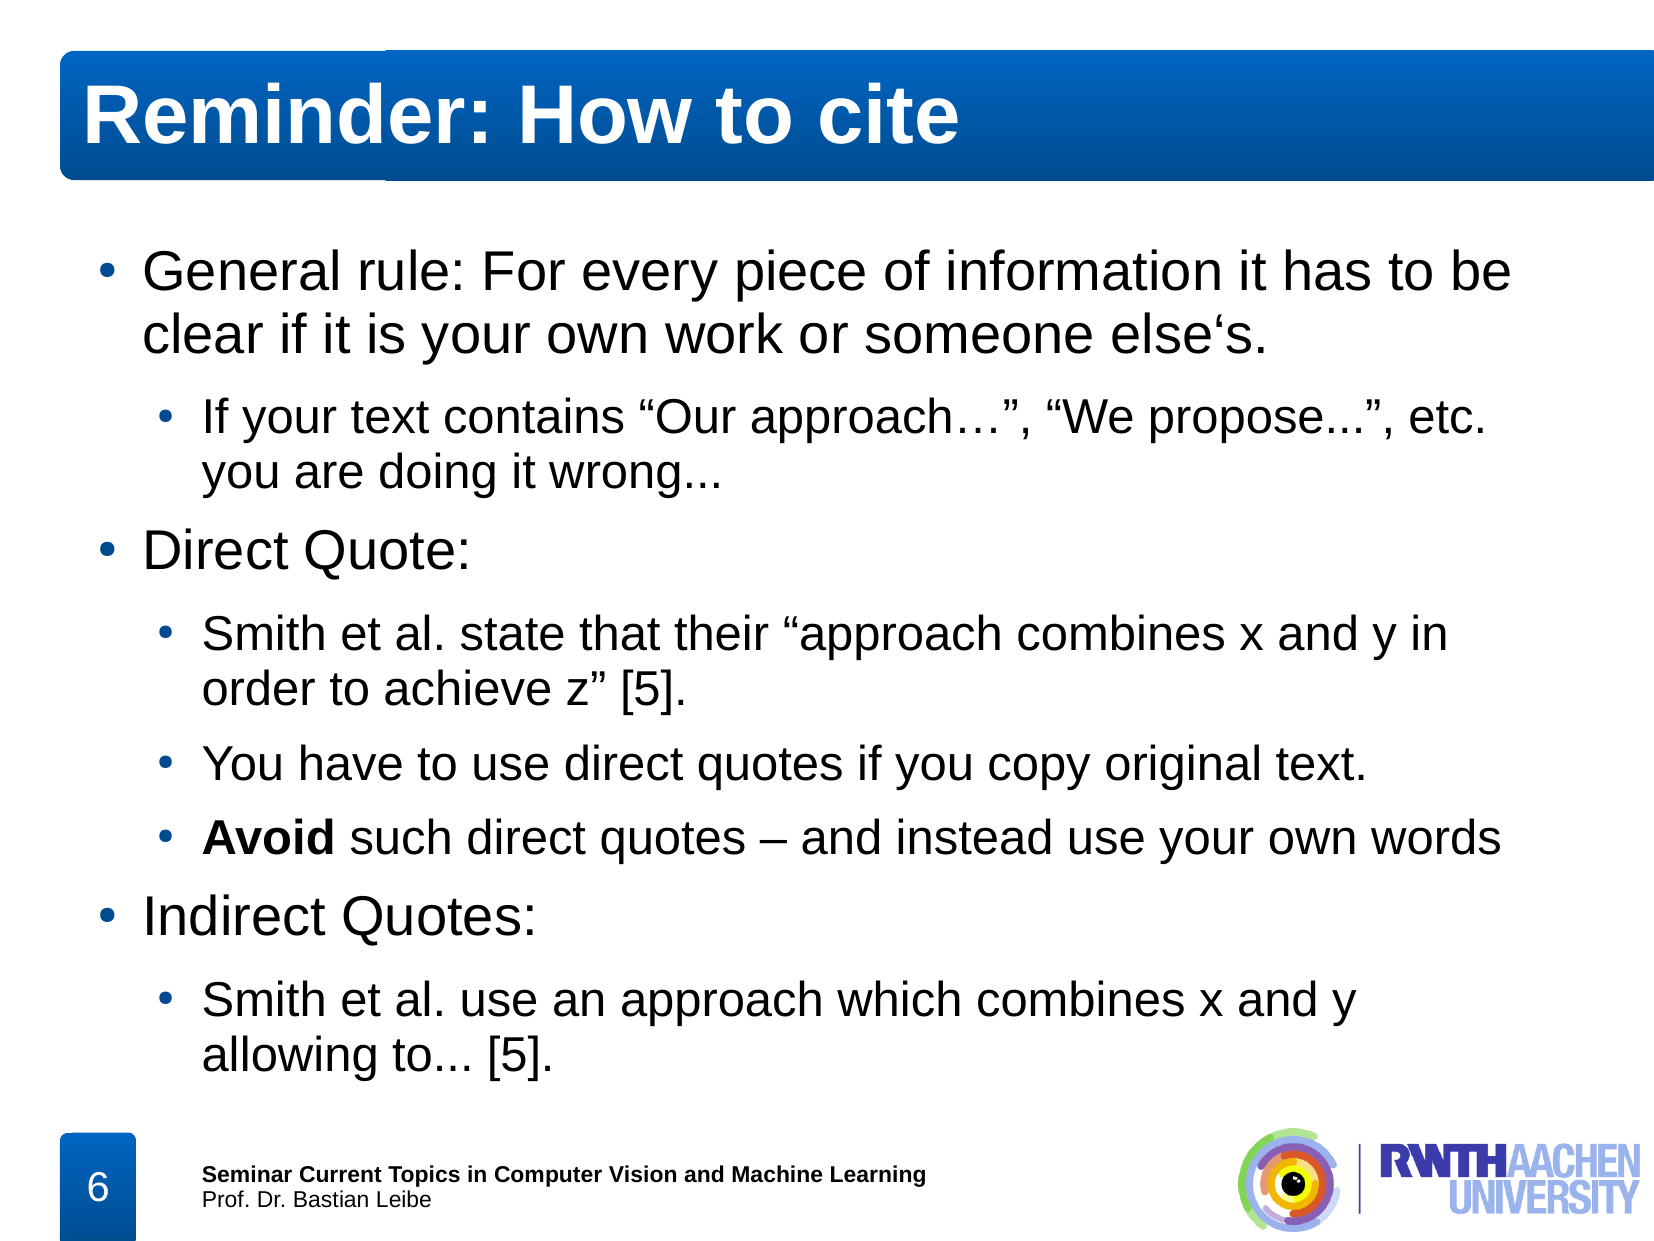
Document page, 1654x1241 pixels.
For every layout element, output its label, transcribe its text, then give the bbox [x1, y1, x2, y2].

title Reminder: How to cite [82, 61, 1571, 168]
list General rule: For every piece of information it has to be clear if it is your own work or someone else‘s. If your text contains “Our approach…”, “We propose...”, etc. you are doing it wrong... Direct Quote: Smith et al. state that their “approach combines x and y in order to achieve z” [5]. You have to use direct quotes if you copy original text. Avoid such direct quotes – and instead use your own words Indirect Quotes: Smith et al. use an approach which combines x and y allowing to... [5]. [82, 240, 1538, 1096]
picture [1238, 1128, 1640, 1232]
